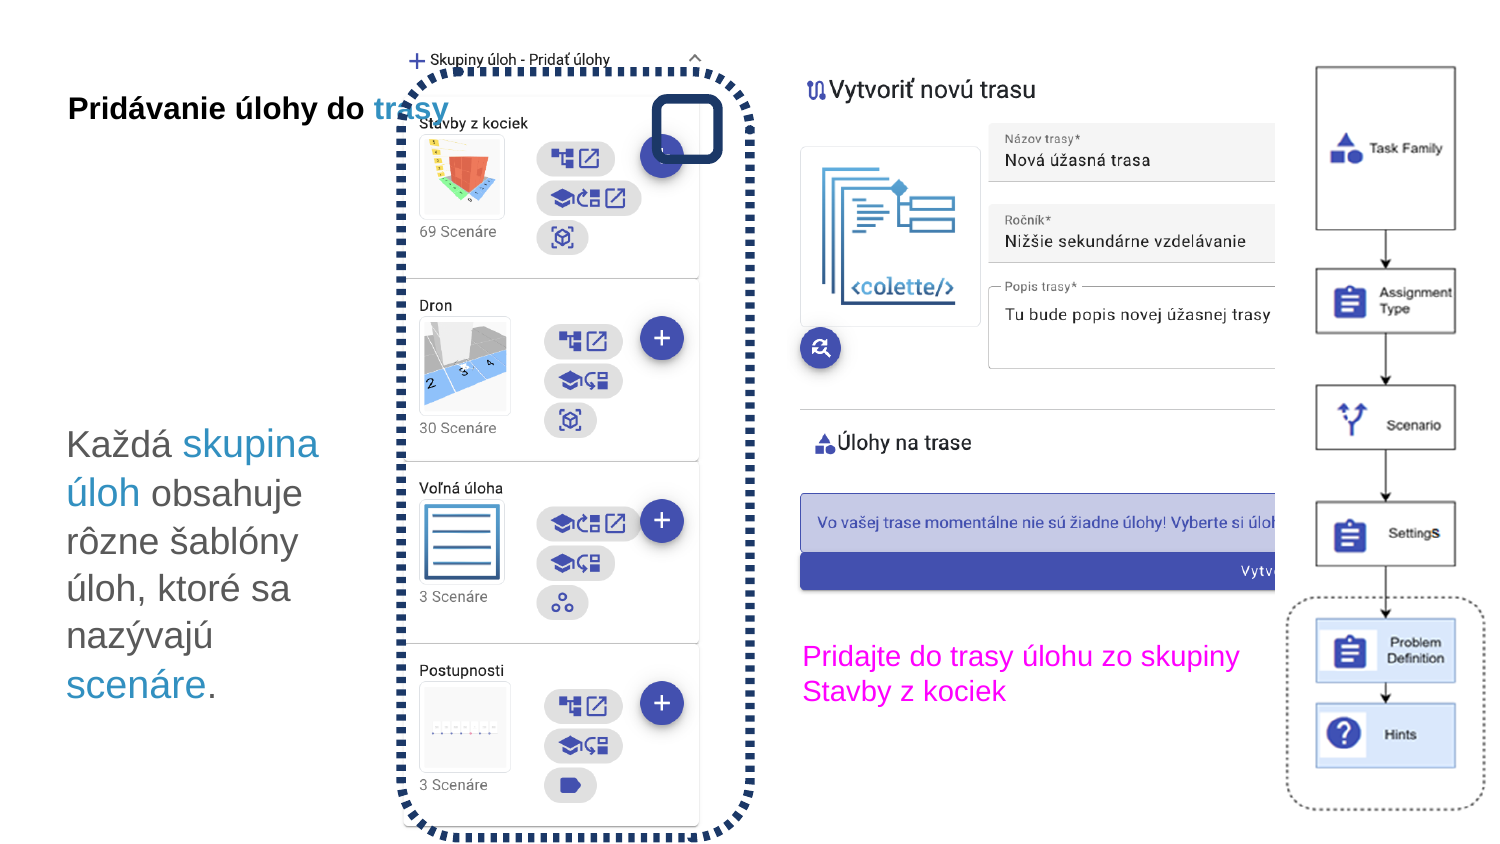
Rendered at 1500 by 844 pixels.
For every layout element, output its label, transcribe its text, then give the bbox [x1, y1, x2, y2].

picture [662, 104, 713, 154]
text_box Pridajte do trasy úlohu zo skupiny Stavby z kociek [787, 629, 1275, 716]
title Pridávanie úlohy do trasy [52, 72, 476, 167]
list Každá skupina úloh obsahuje rôzne šablóny úloh, ktoré sa nazývajú scenáre. [51, 330, 378, 750]
picture [787, 56, 1494, 826]
picture [395, 44, 713, 838]
